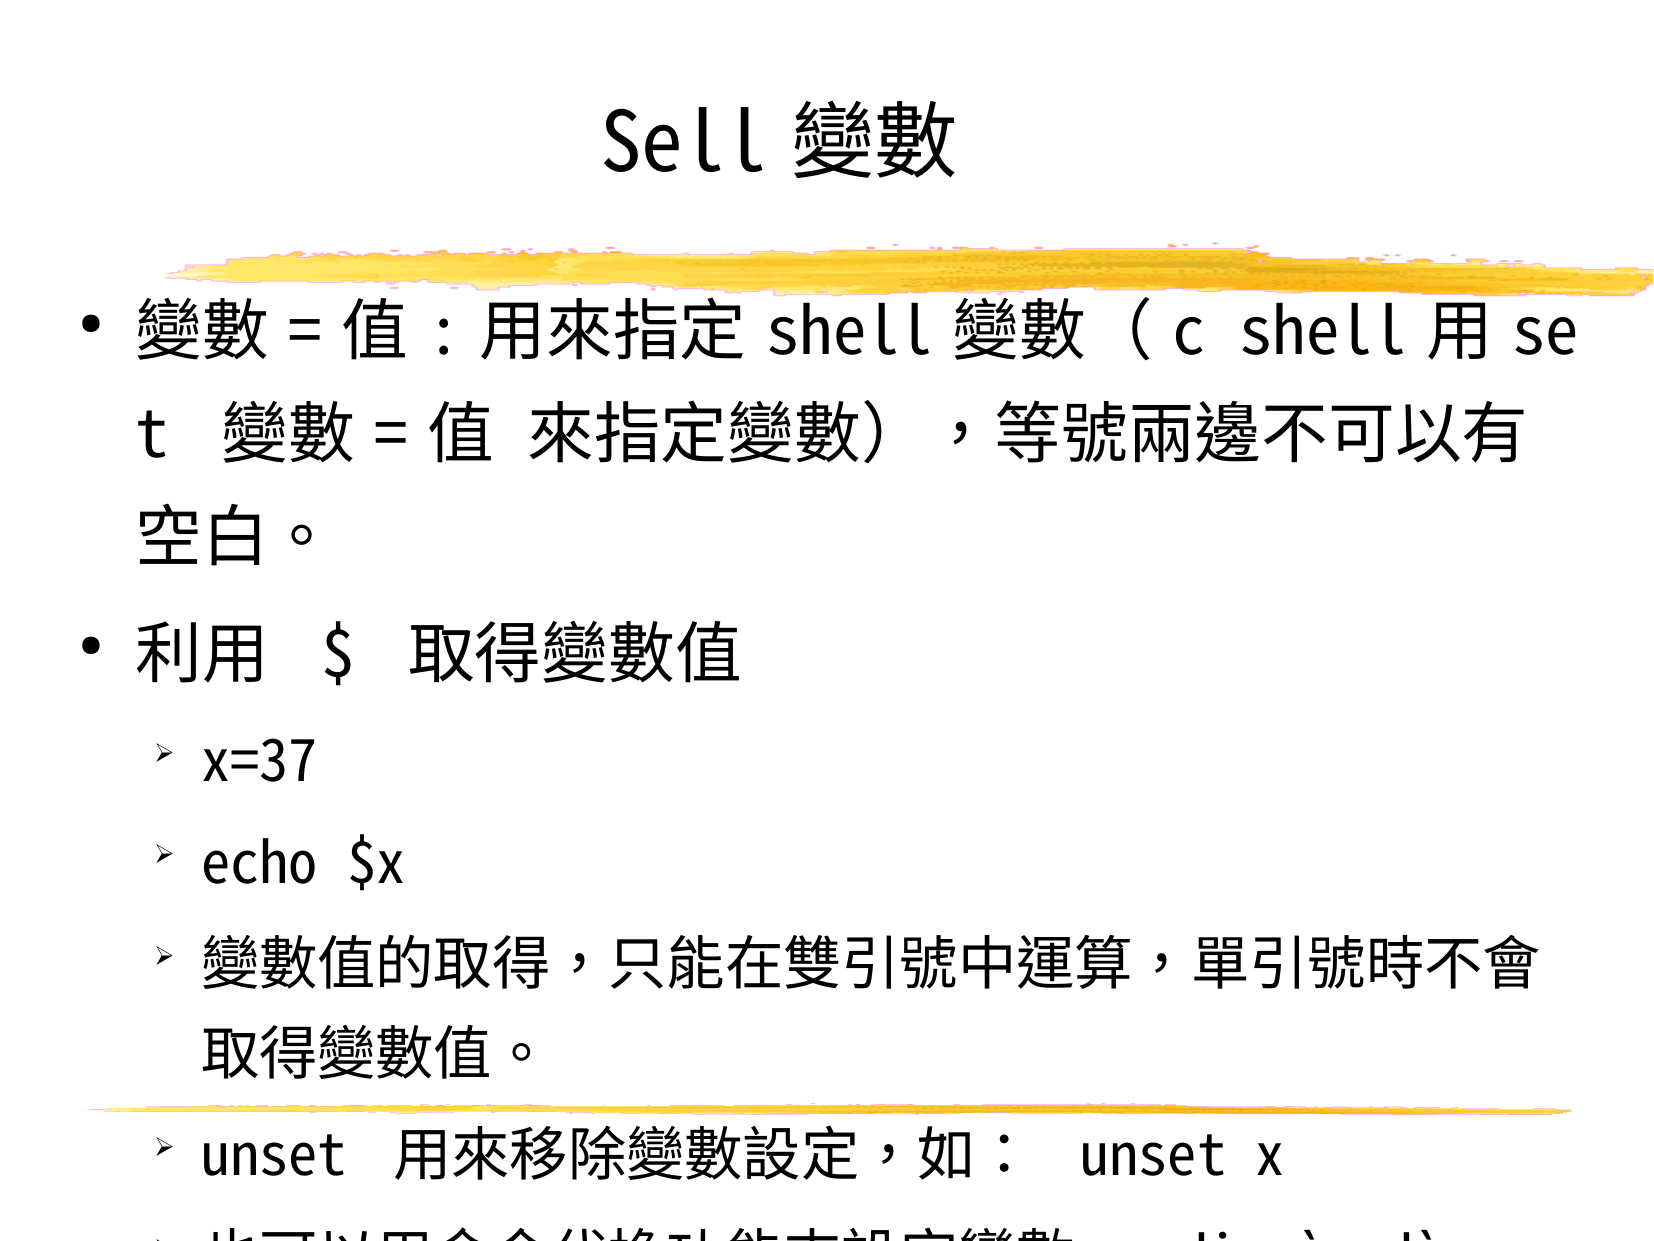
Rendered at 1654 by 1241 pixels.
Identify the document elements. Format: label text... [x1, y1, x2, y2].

picture [165, 237, 1654, 308]
picture [82, 1105, 1571, 1117]
list 變數=值:用來指定shell變數（c shell用set 變數=值 來指定變數），等號兩邊不可以有空白。 利用 $ 取得變數值 x=37 echo $x 變數值的取得，只能在雙引號中運算，單引號時不會取得變數值。 unset 用來移除變數設定，如： unset x 也可以用命令代換功能來設定變數: mdir=`pwd` [79, 271, 1596, 1105]
title Sell變數 [76, 28, 1482, 236]
